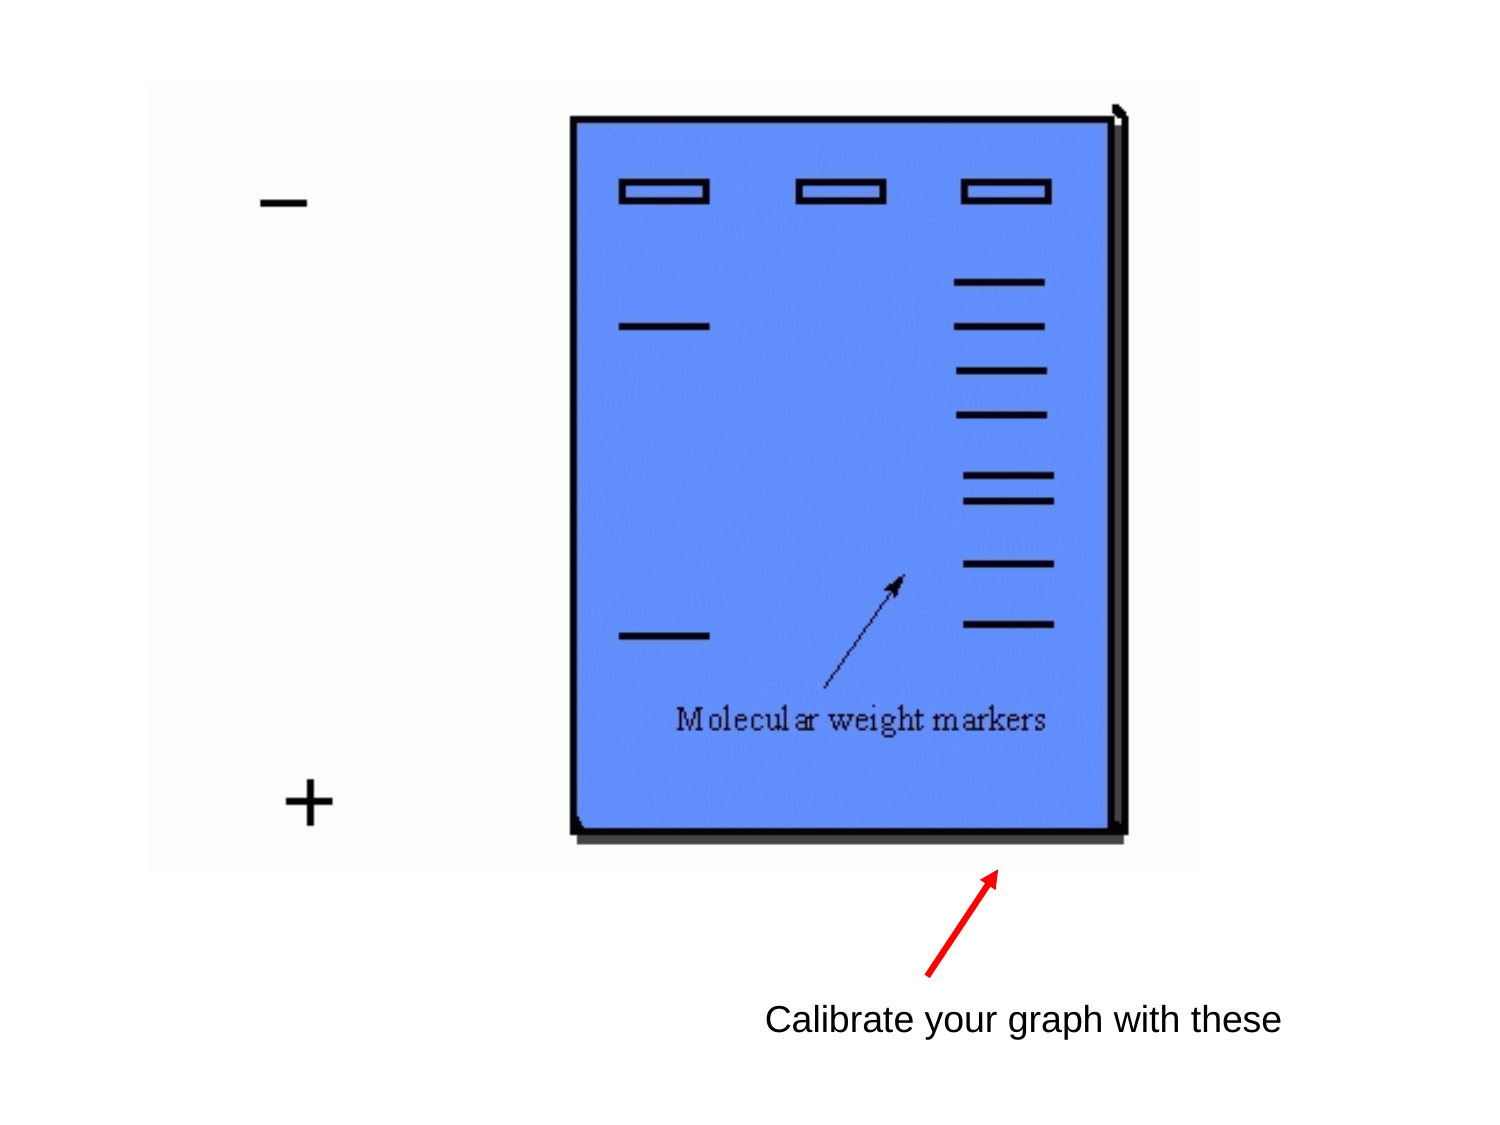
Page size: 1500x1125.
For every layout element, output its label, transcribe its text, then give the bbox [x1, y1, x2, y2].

text_box Calibrate your graph with these [749, 987, 1388, 1049]
picture [147, 84, 1199, 873]
